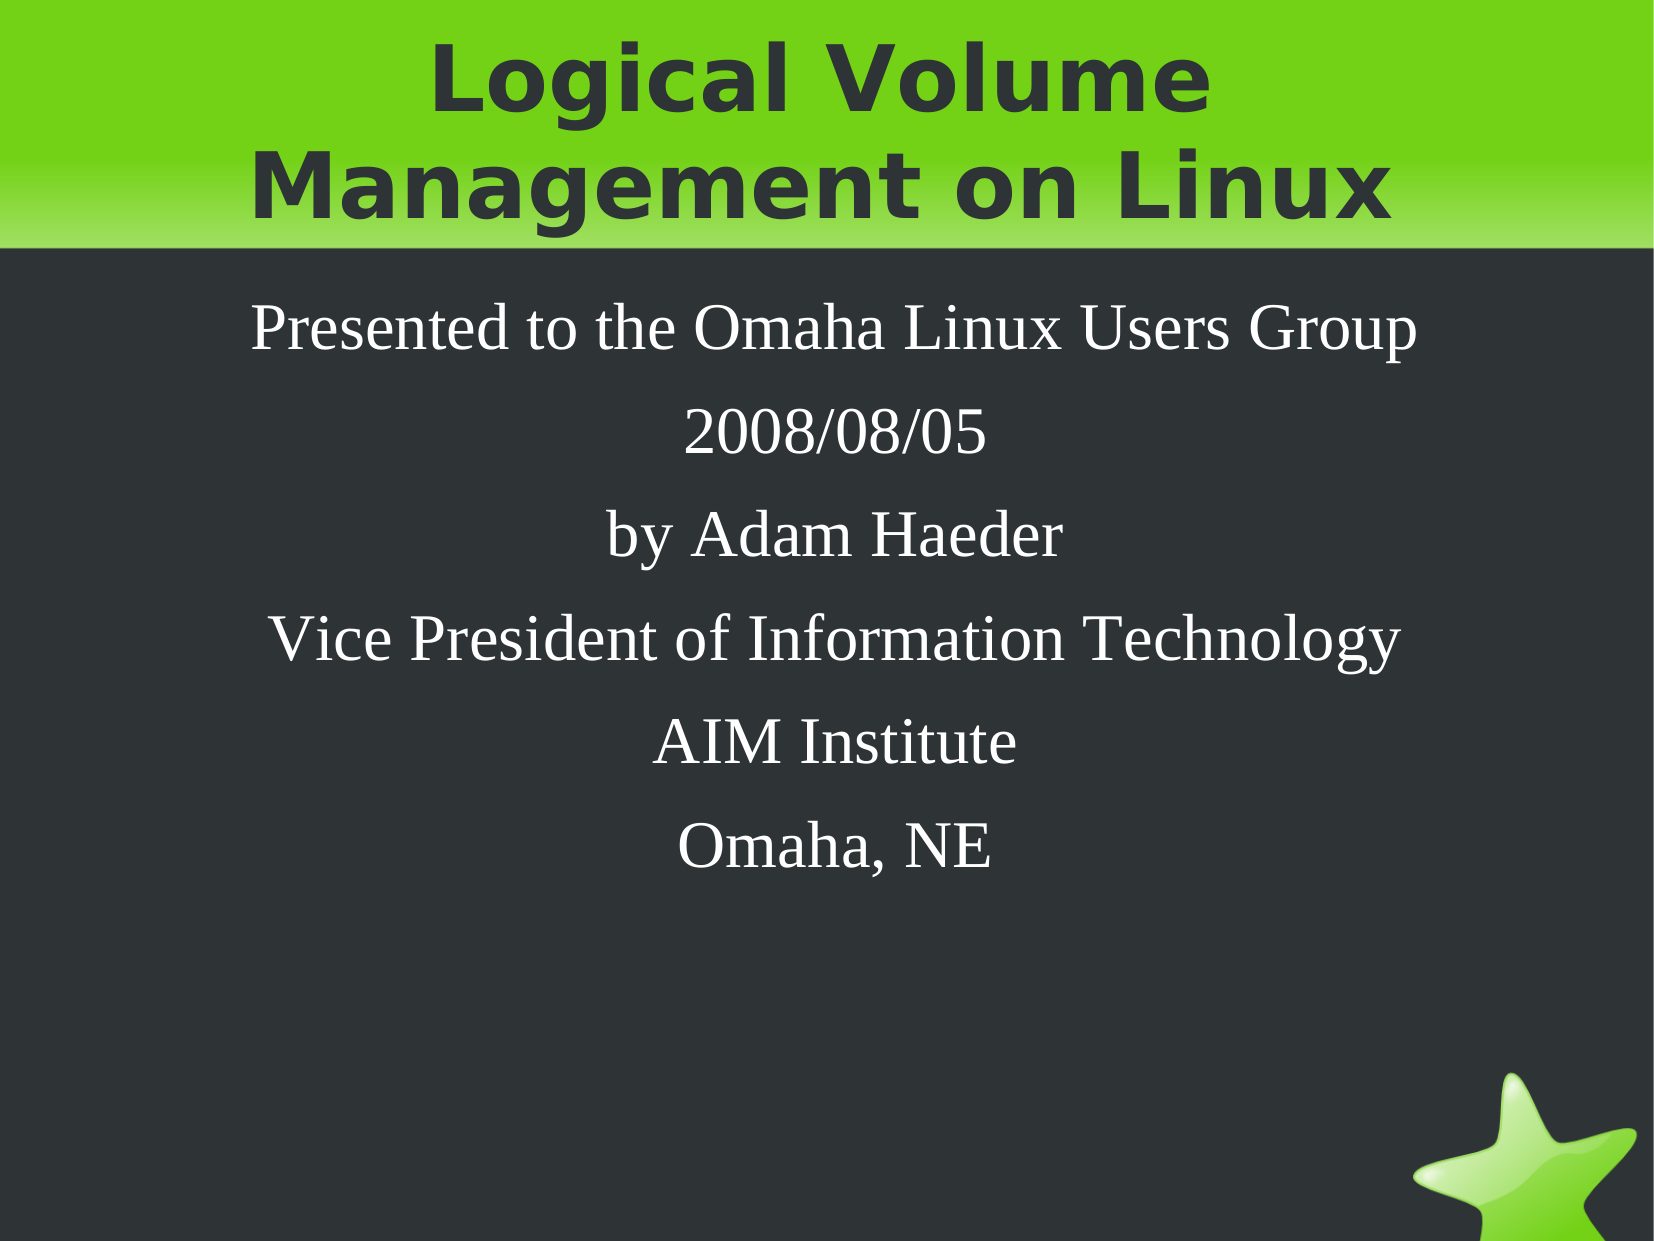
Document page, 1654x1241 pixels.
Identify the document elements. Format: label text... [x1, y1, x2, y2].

list Presented to the Omaha Linux Users Group 2008/08/05 by Adam Haeder Vice President of Information Technology AIM Institute Omaha, NE [82, 290, 1571, 1094]
title Logical Volume Management on Linux [76, 25, 1565, 240]
picture [0, 0, 1654, 1241]
